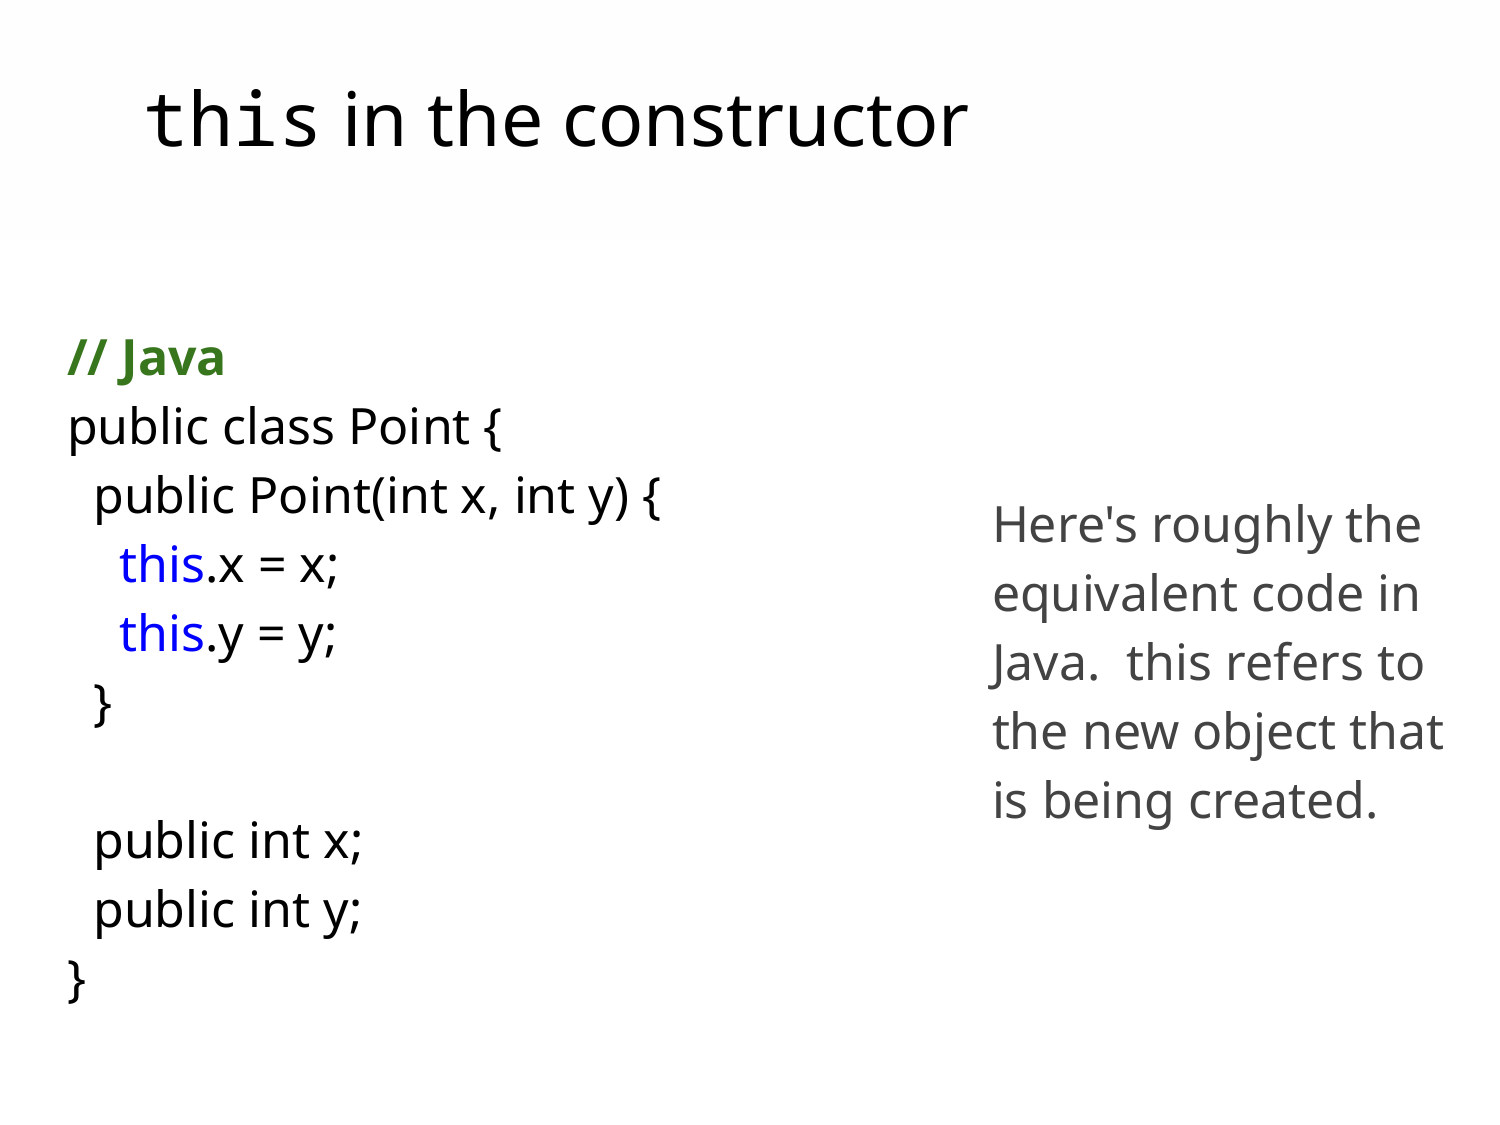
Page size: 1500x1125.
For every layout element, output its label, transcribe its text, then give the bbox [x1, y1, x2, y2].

list Here's roughly the equivalent code in Java. this refers to the new object that is being created. [977, 468, 1481, 816]
title this in the constructor [128, 56, 1372, 183]
list // Java public class Point { public Point(int x, int y) { this.x = x; this.y = y; } public int x; public int y; } [52, 301, 928, 1038]
